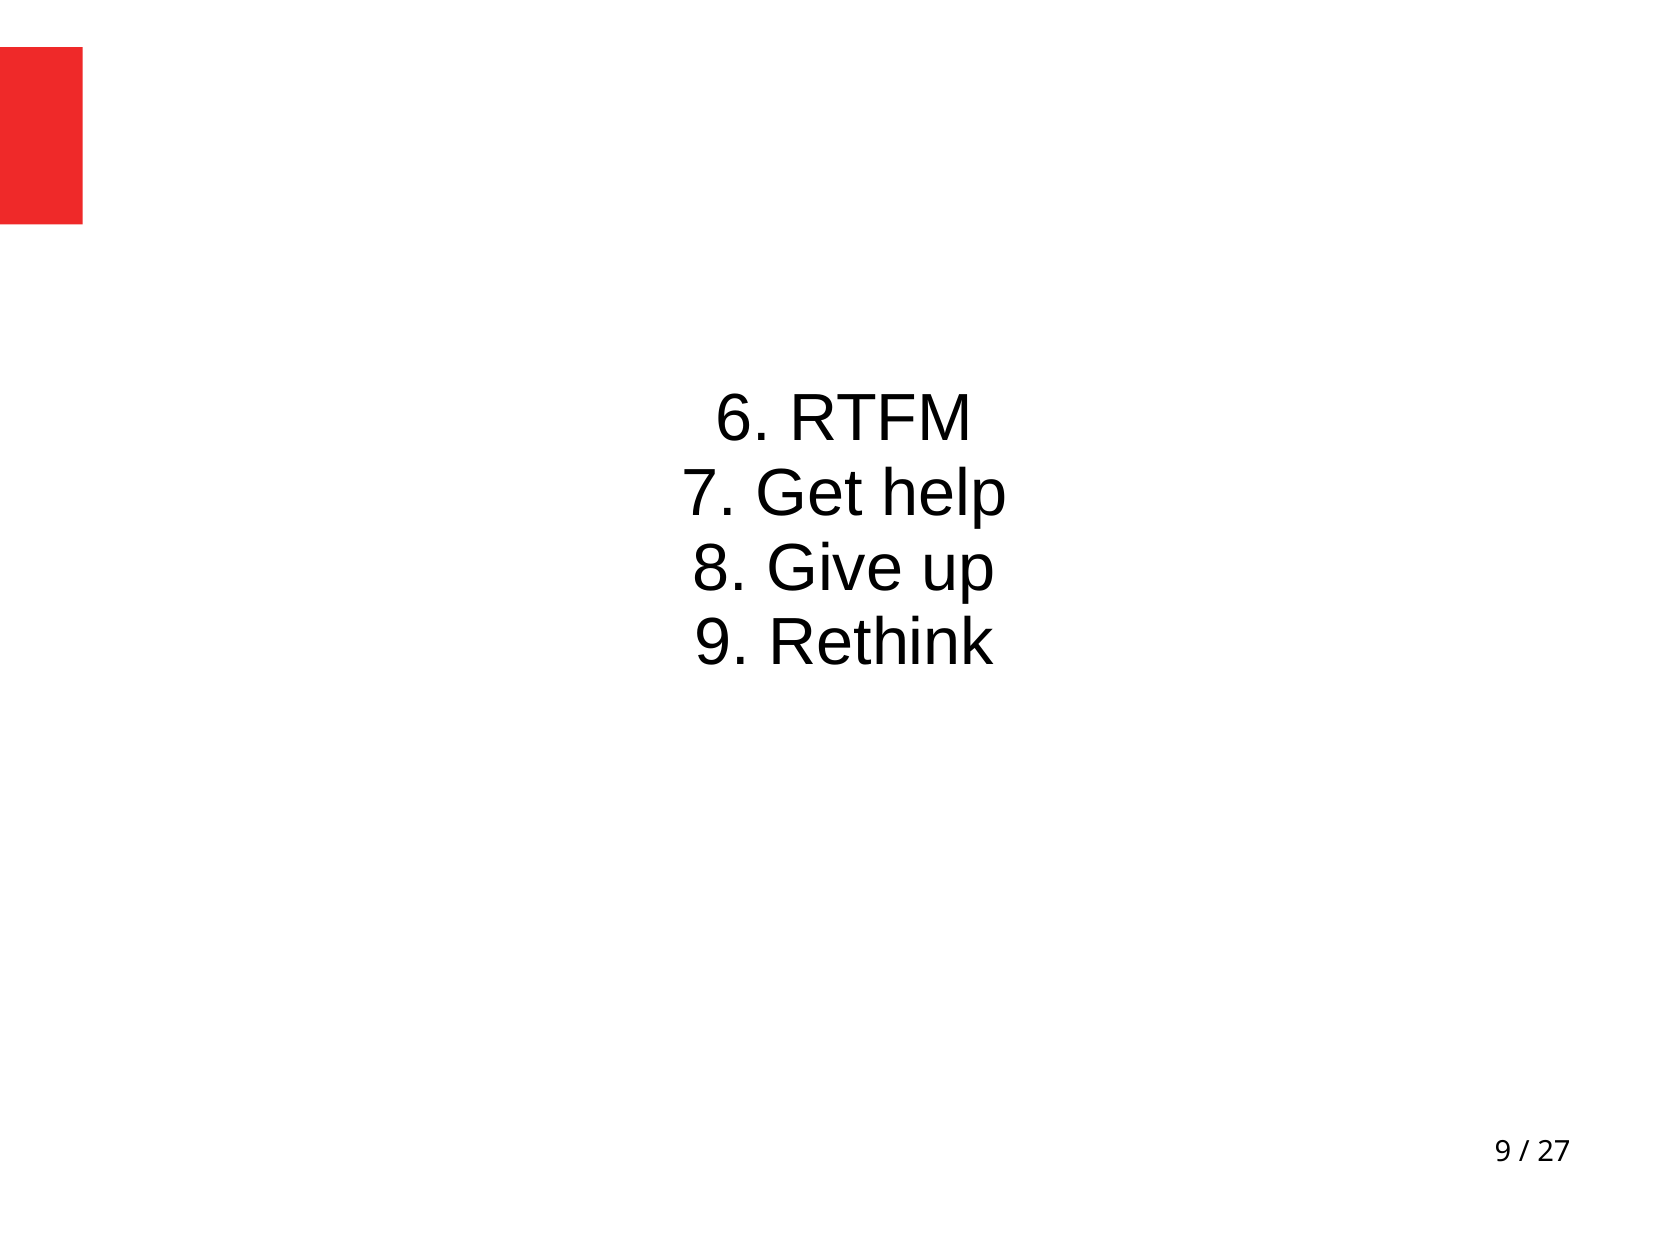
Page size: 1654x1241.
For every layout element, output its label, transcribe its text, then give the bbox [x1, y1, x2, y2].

subtitle 6. RTFM 7. Get help 8. Give up 9. Rethink [118, 49, 1571, 1010]
